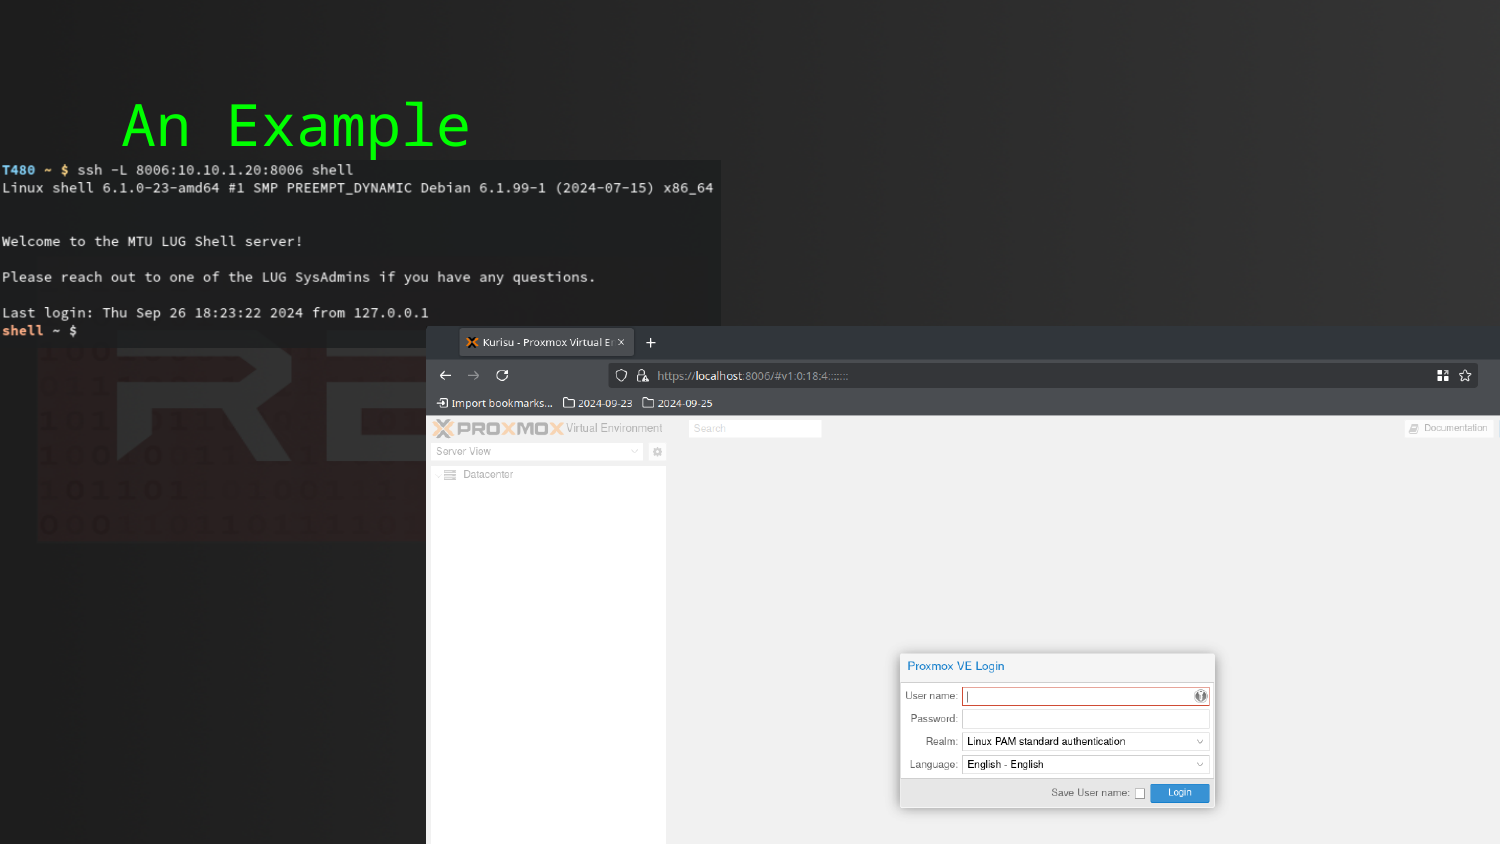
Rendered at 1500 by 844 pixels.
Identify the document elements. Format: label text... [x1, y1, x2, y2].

title An Example [105, 72, 1443, 167]
picture [0, 0, 1500, 844]
